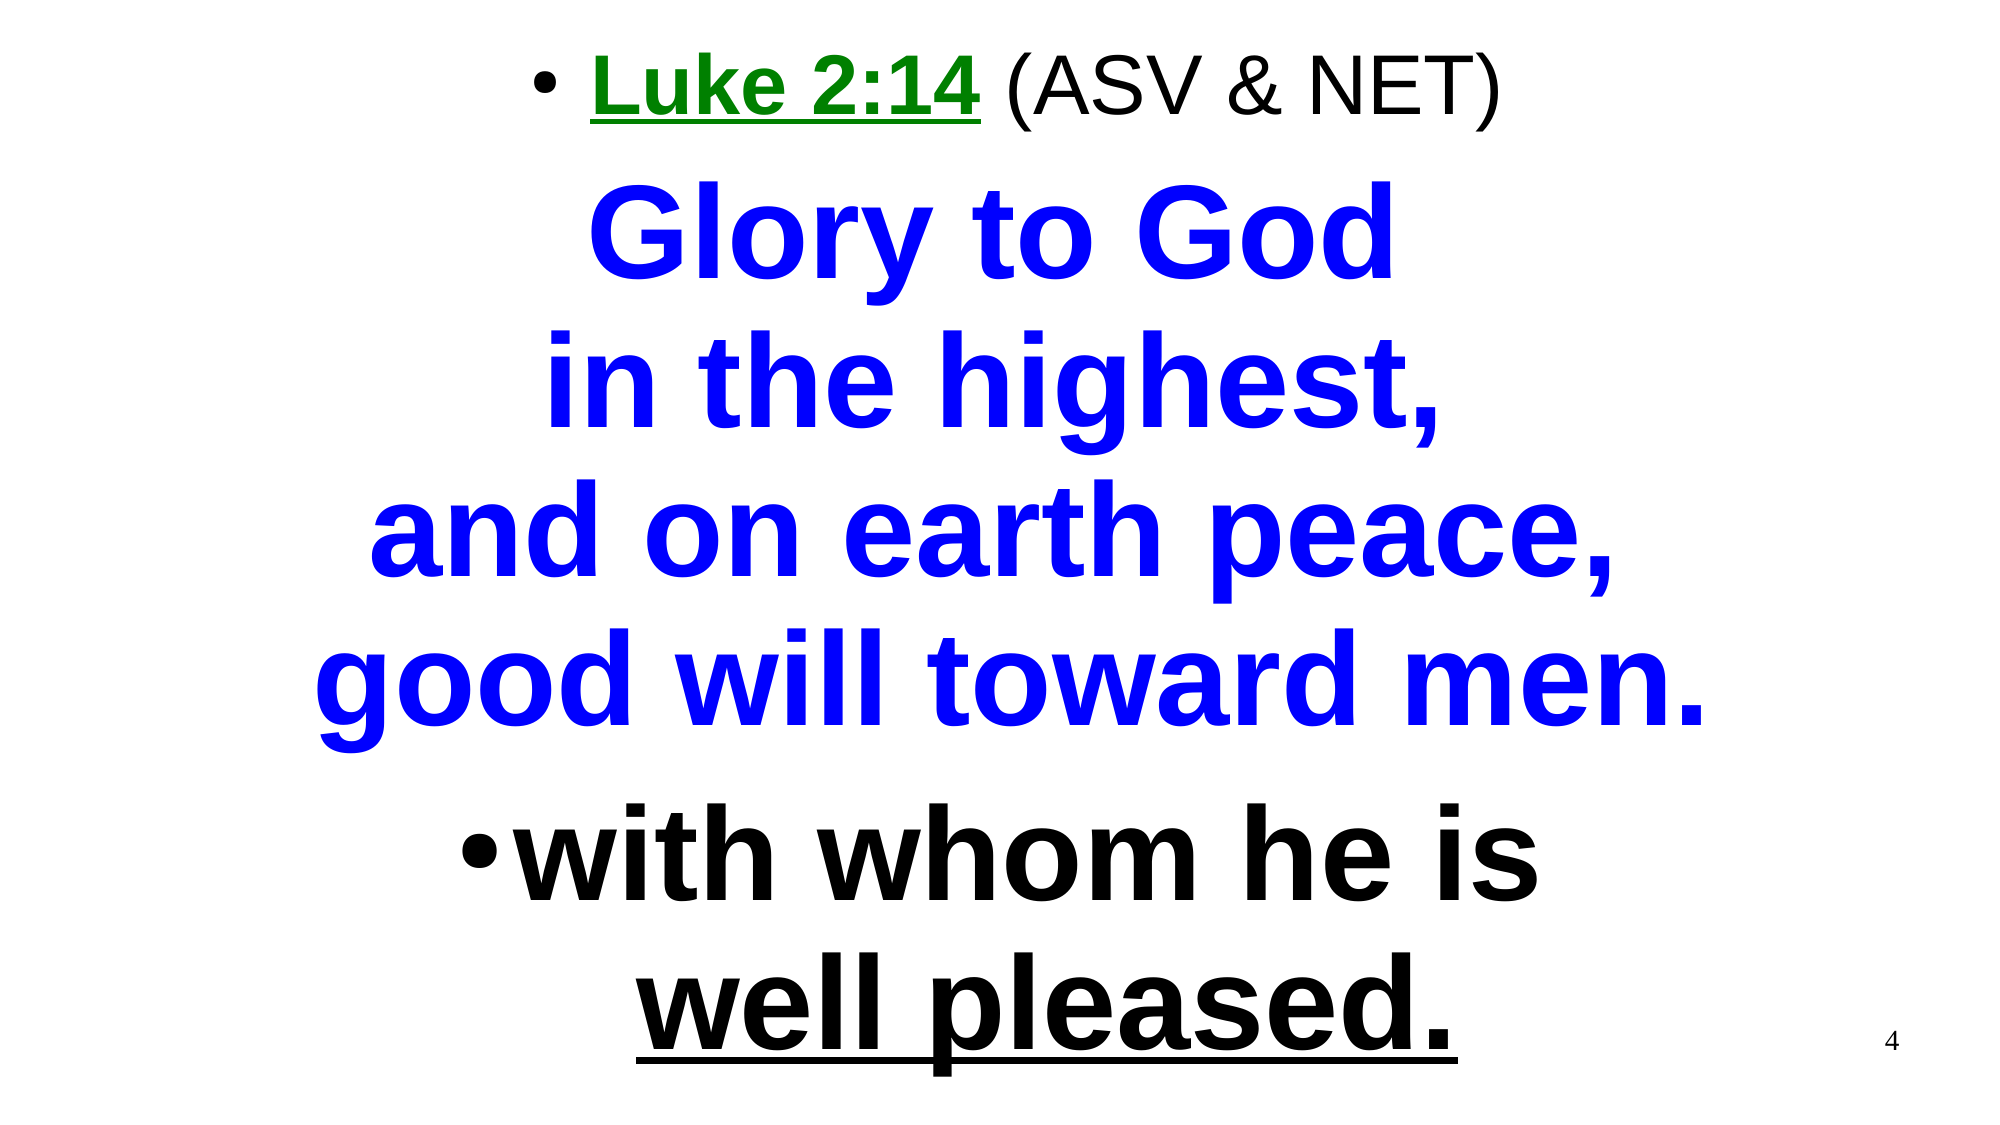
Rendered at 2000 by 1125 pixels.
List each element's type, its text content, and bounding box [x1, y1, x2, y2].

list Luke 2:14 (ASV & NET) Glory to God in the highest, and on earth peace, good will toward men. with whom he is well pleased. [37, 37, 1988, 1088]
